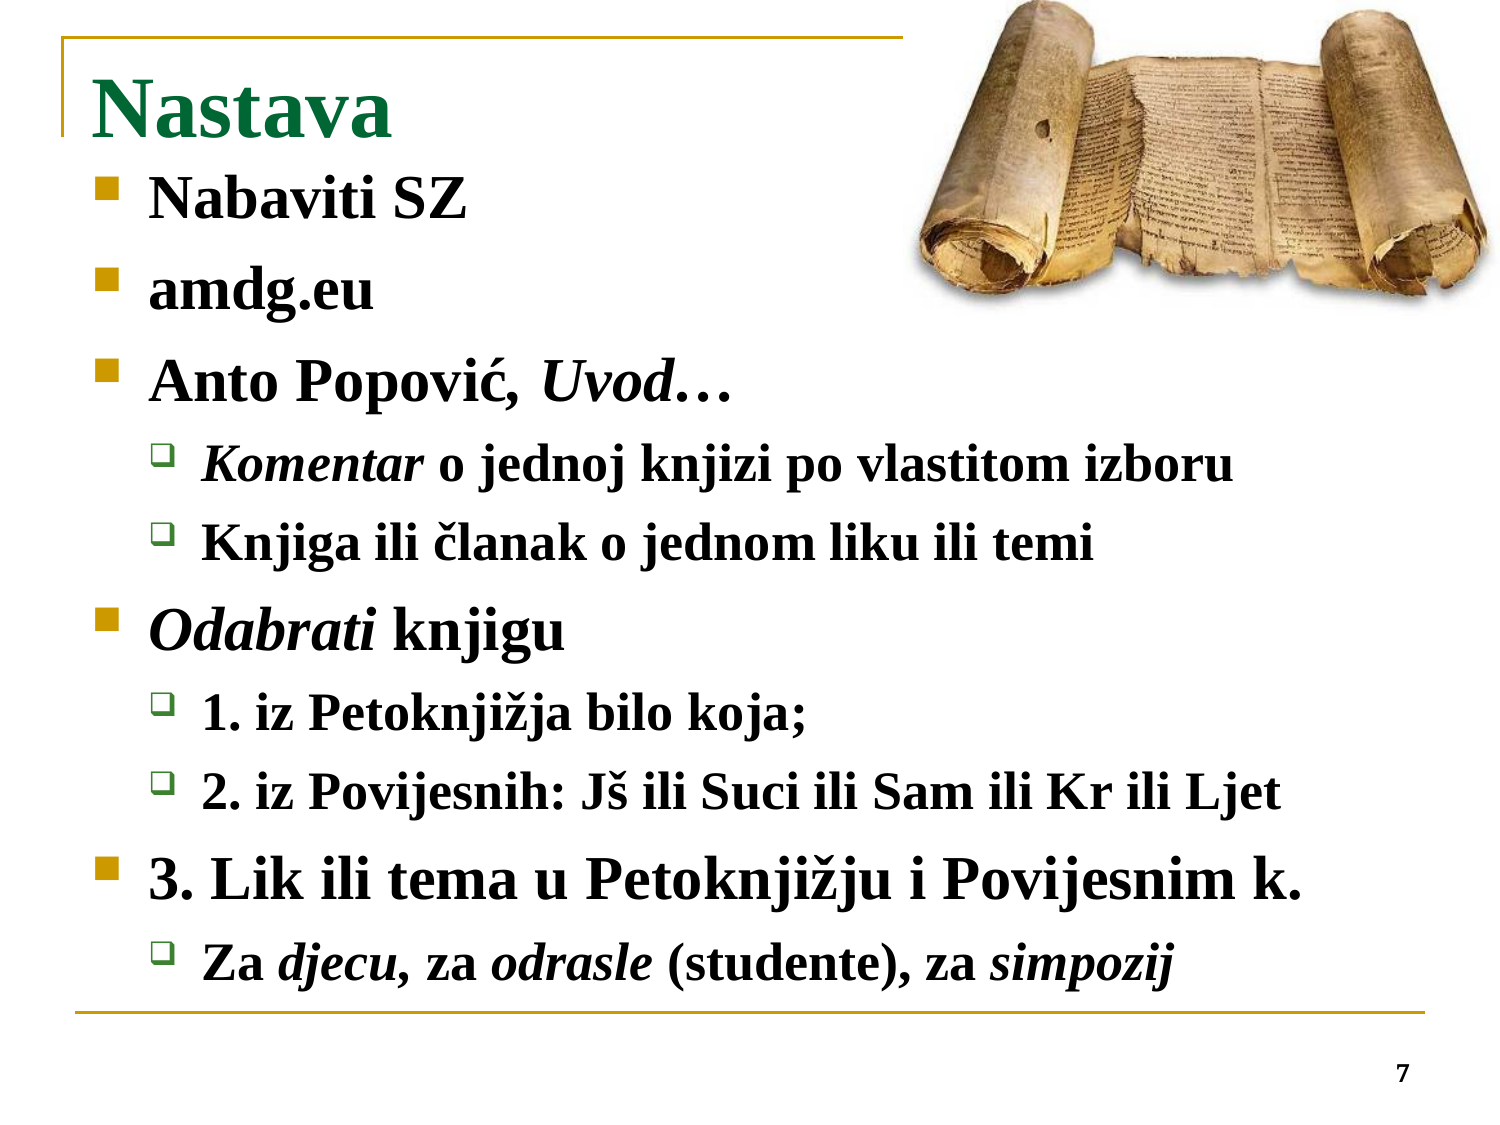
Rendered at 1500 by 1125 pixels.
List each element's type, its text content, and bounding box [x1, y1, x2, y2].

text_box Nabaviti SZ amdg.eu Anto Popović, Uvod… Komentar o jednoj knjizi po vlastitom izboru Knjiga ili članak o jednom liku ili temi Odabrati knjigu 1. iz Petoknjižja bilo koja; 2. iz Povijesnih: Jš ili Suci ili Sam ili Kr ili Ljet 3. Lik ili tema u Petoknjižju i Povijesnim k. Za djecu, za odrasle (studente), za simpozij [76, 148, 1427, 1006]
text_box Nastava [76, 42, 903, 148]
picture [903, 0, 1500, 316]
text_box <number> [1074, 1024, 1426, 1100]
